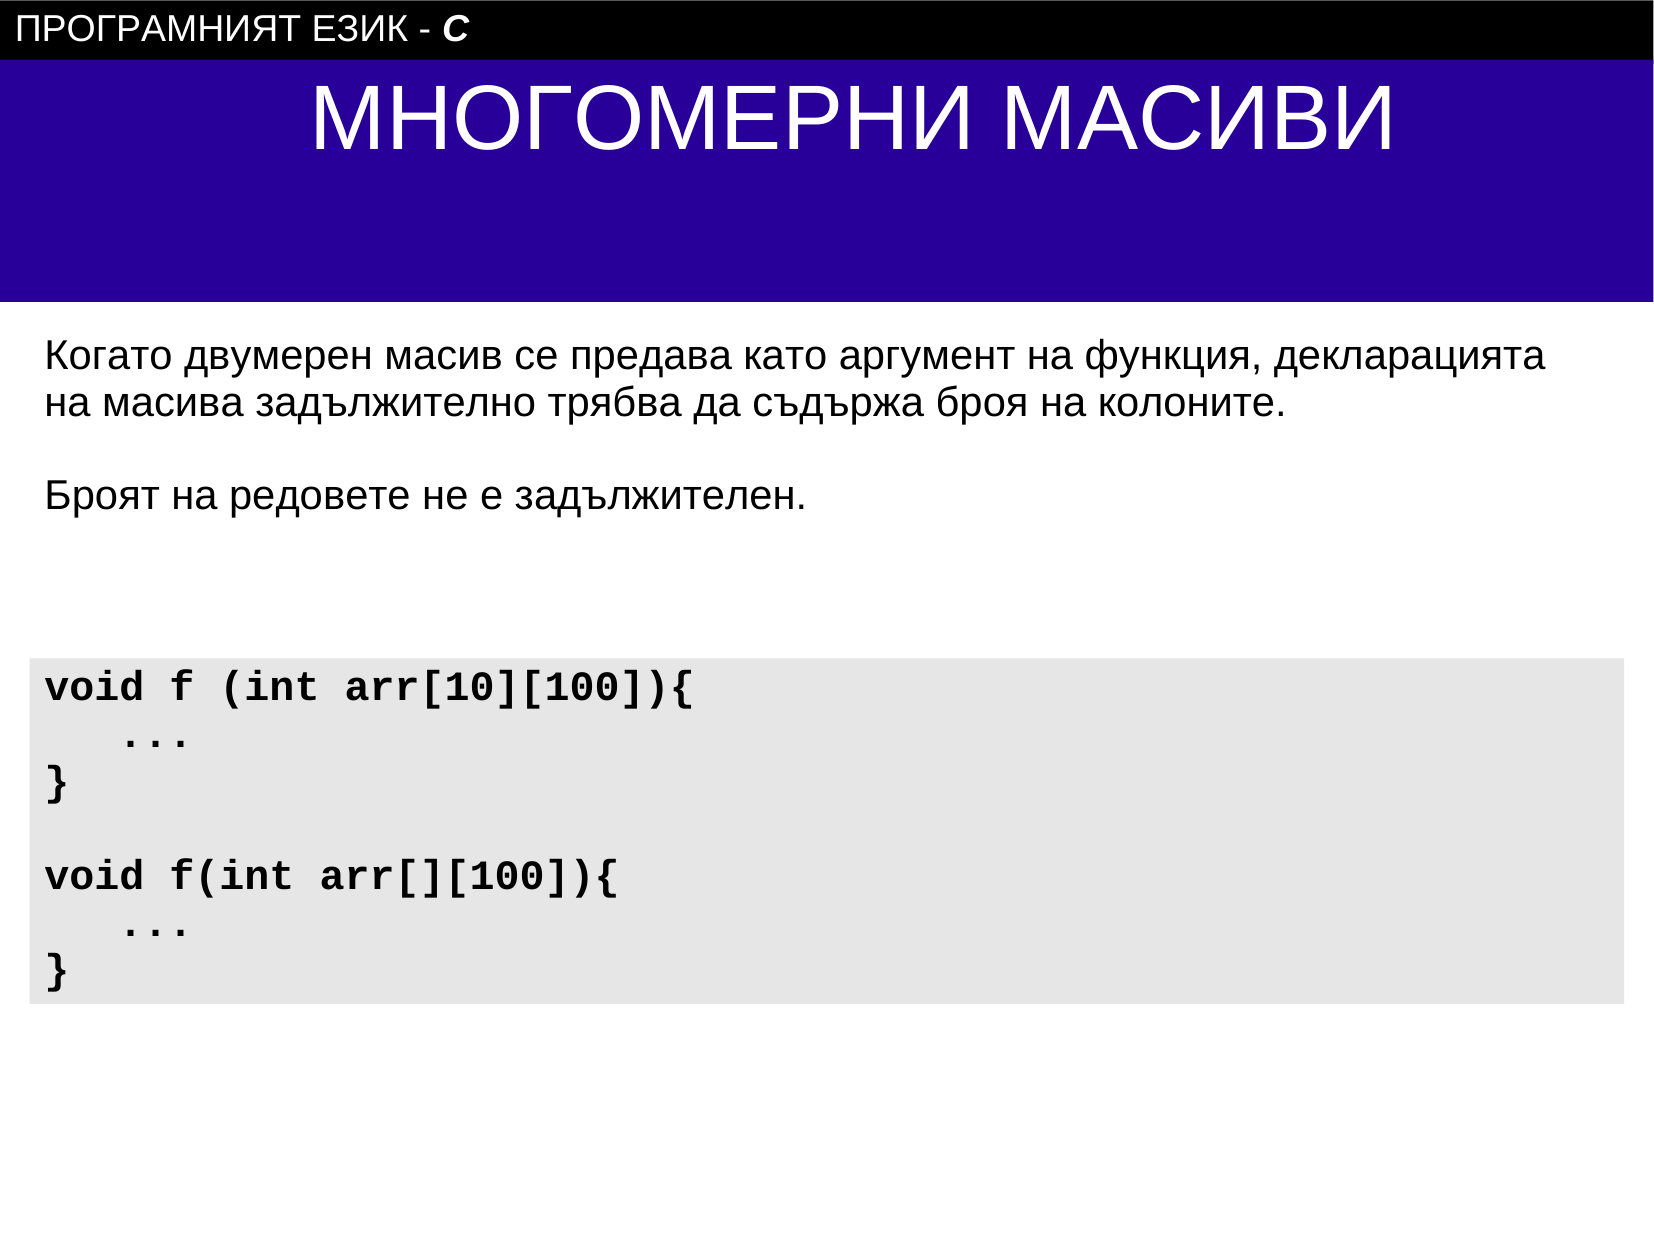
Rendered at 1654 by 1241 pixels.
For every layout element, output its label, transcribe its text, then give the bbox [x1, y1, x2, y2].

text_box ПРОГРАМНИЯT ЕЗИК - С [0, 0, 1654, 59]
text_box Когато двумерен масив се предава като аргумент на функция, декларацията на масива задължително трябва да съдържа броя на колоните. Броят на редовете не е задължителен. [29, 324, 1595, 548]
text_box МНОГОМЕРНИ МАСИВИ [0, 59, 1654, 302]
text_box void f (int arr[10][100]){ ... } void f(int arr[][100]){ ... } [29, 658, 1625, 994]
